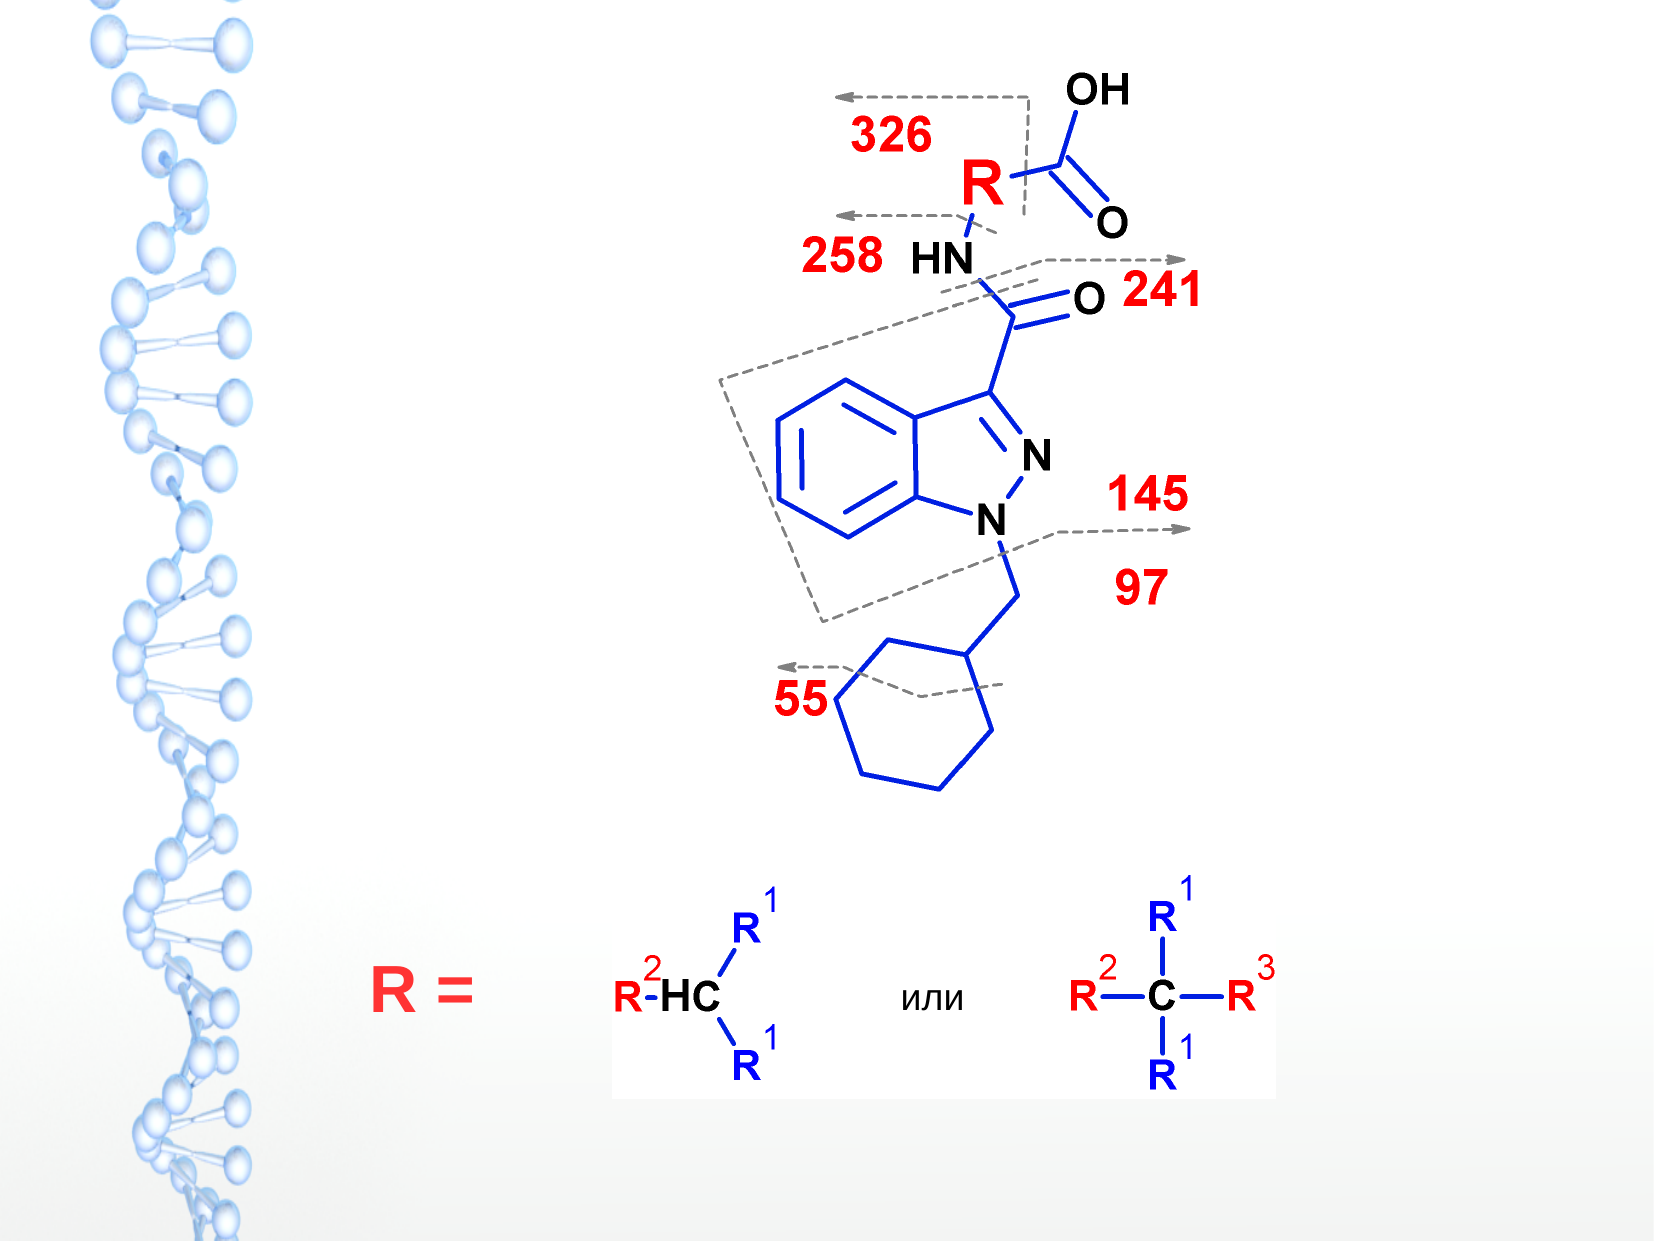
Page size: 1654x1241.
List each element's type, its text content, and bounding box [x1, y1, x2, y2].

text_box или [885, 968, 980, 1026]
text_box R = [354, 944, 490, 1035]
picture [0, 0, 1654, 1241]
